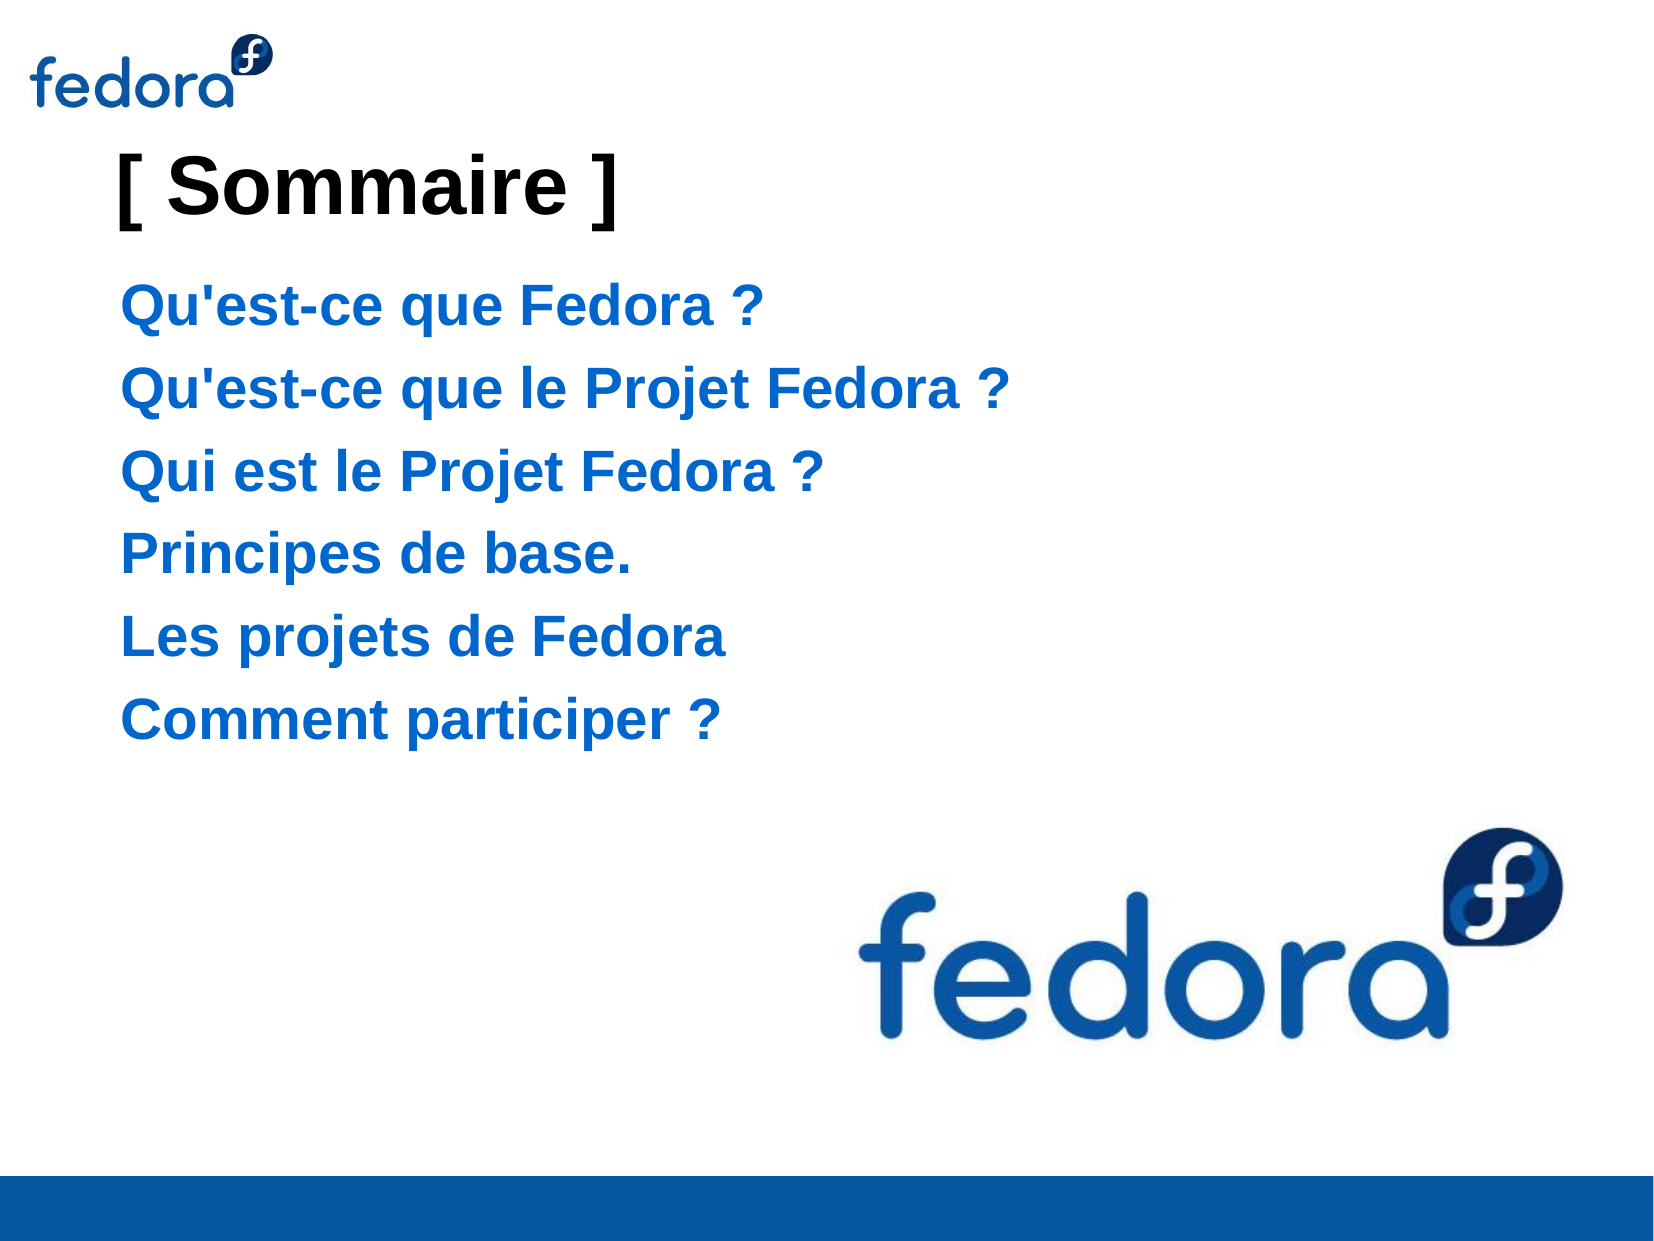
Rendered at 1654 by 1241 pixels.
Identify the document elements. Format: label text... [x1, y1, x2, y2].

picture [0, 1176, 1654, 1241]
list Qu'est-ce que Fedora ? Qu'est-ce que le Projet Fedora ? Qui est le Projet Fedora ? Principes de base. Les projets de Fedora Comment participer ? [118, 272, 1523, 1092]
title [ Sommaire ] [115, 122, 1521, 249]
picture [22, 27, 277, 115]
picture [838, 809, 1576, 1061]
